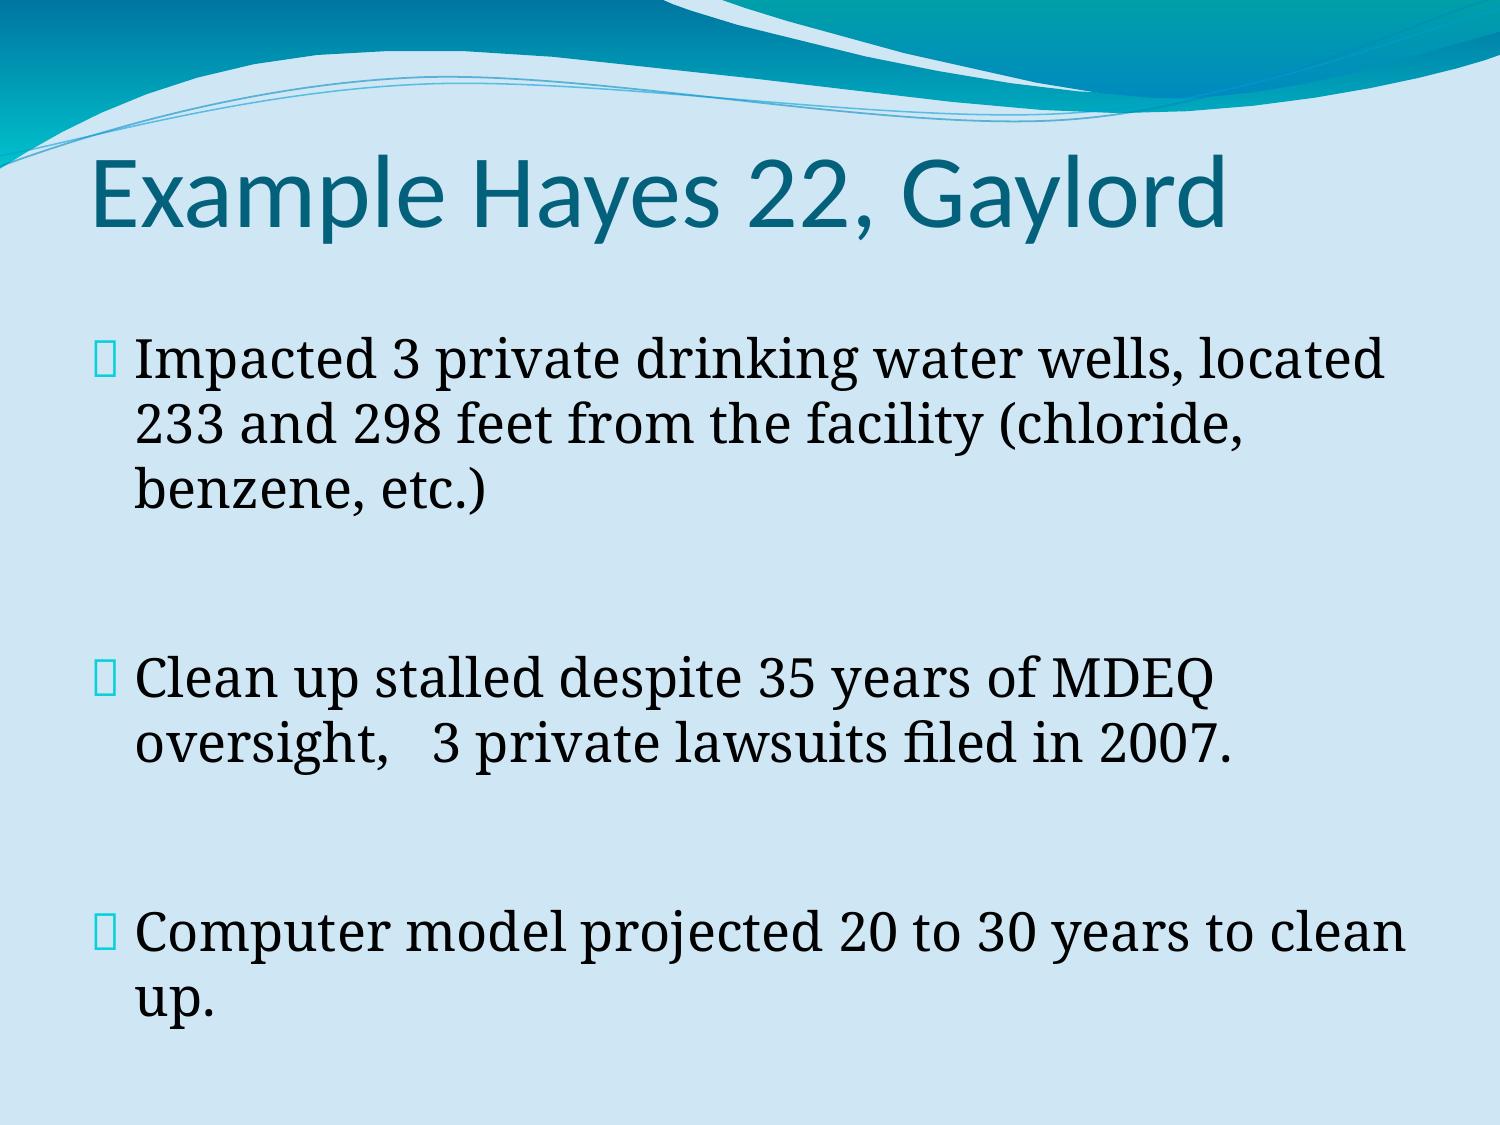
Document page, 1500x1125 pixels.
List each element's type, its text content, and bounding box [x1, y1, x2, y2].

title Example Hayes 22, Gaylord [75, 115, 1425, 303]
list Impacted 3 private drinking water wells, located 233 and 298 feet from the facility (chloride, benzene, etc.) Clean up stalled despite 35 years of MDEQ oversight, 3 private lawsuits filed in 2007. Computer model projected 20 to 30 years to clean up. [75, 317, 1425, 1038]
